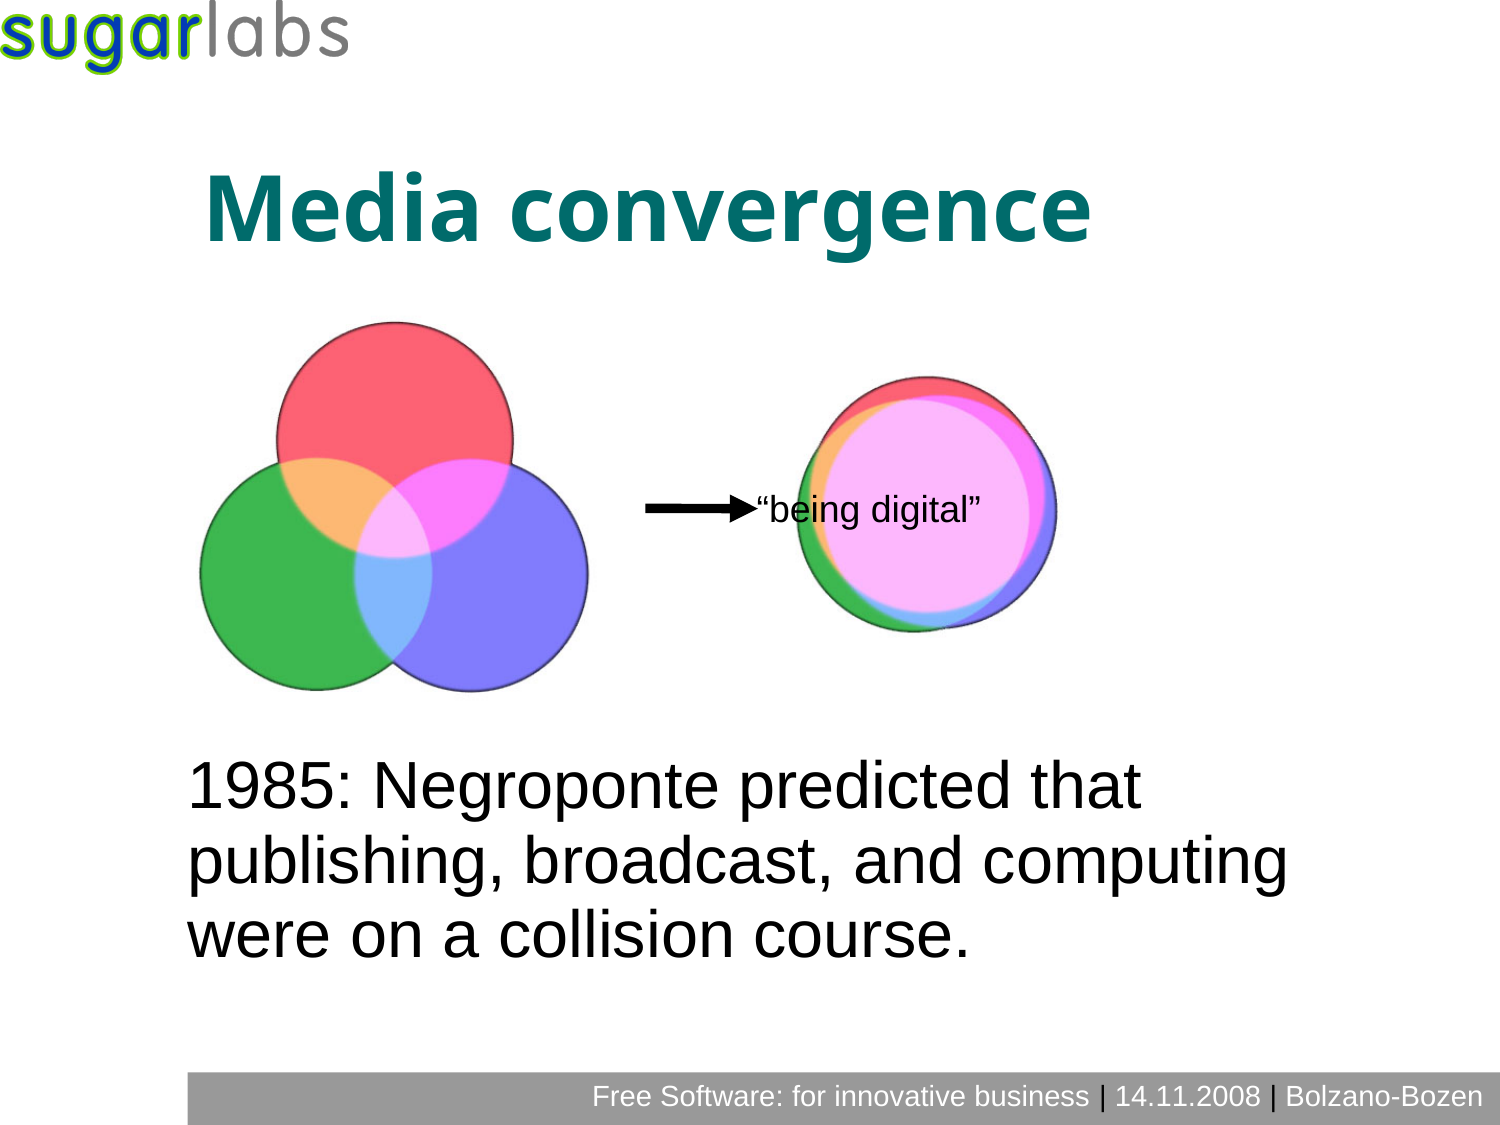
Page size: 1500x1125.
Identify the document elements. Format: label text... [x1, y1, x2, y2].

title Media convergence [187, 67, 1500, 346]
picture [0, 0, 348, 75]
subtitle 1985: Negroponte predicted that publishing, broadcast, and computing were on a collision course. [187, 337, 1425, 1042]
